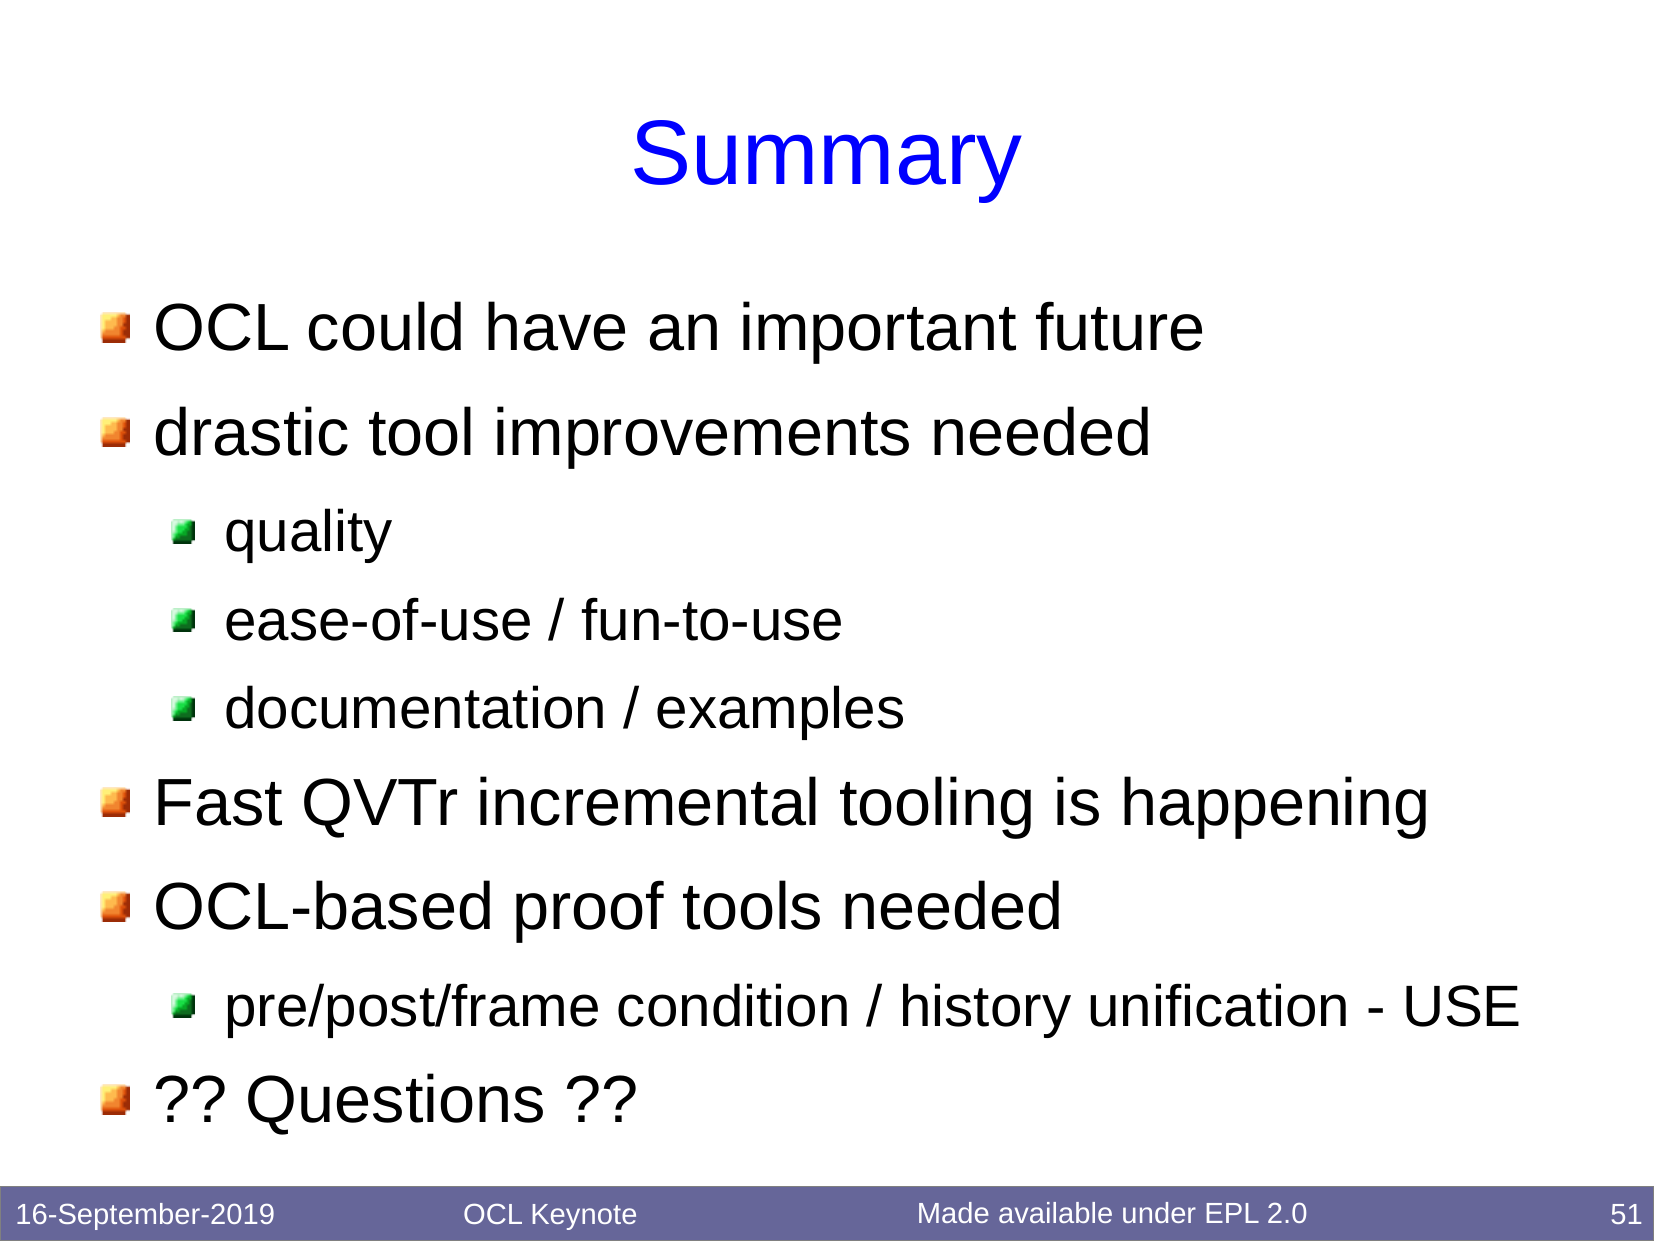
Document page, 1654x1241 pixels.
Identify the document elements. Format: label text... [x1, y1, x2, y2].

list OCL could have an important future drastic tool improvements needed quality ease-of-use / fun-to-use documentation / examples Fast QVTr incremental tooling is happening OCL-based proof tools needed pre/post/frame condition / history unification - USE ?? Questions ?? [82, 290, 1571, 1137]
title Summary [82, 49, 1571, 257]
